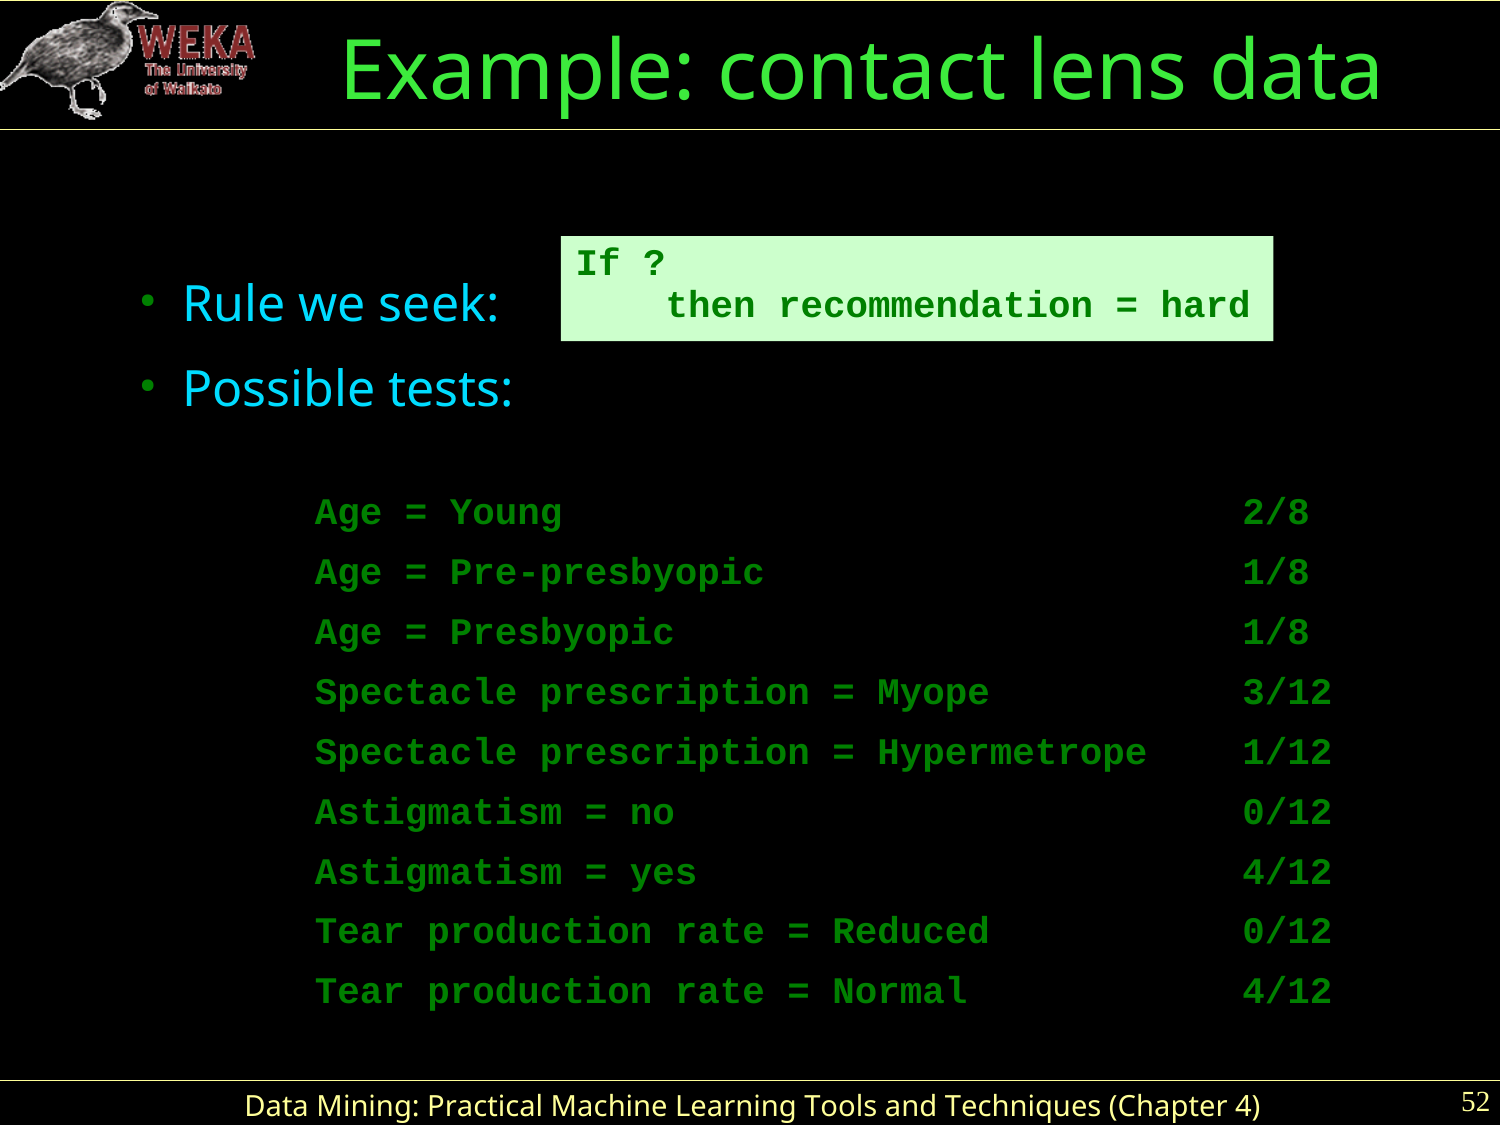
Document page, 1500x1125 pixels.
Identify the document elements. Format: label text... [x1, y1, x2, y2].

text_box 0/12 [1228, 906, 1388, 966]
text_box 4/12 [1228, 846, 1388, 906]
text_box 0/12 [1228, 786, 1388, 846]
text_box 1/12 [1228, 726, 1388, 786]
text_box If ? then recommendation = hard [560, 236, 1274, 342]
text_box 1/8 [1228, 606, 1388, 666]
text_box Tear production rate = Normal [299, 966, 1228, 1026]
text_box 2/8 [1228, 485, 1388, 546]
text_box Rule we seek: Possible tests: [124, 260, 1363, 936]
text_box Age = Young [299, 485, 1228, 546]
text_box 3/12 [1228, 666, 1388, 726]
text_box Spectacle prescription = Myope [299, 666, 1228, 726]
text_box Astigmatism = no [299, 786, 1228, 846]
text_box 4/12 [1228, 966, 1388, 1026]
text_box Astigmatism = yes [299, 846, 1228, 906]
text_box 1/8 [1228, 546, 1388, 606]
text_box Age = Presbyopic [299, 606, 1228, 666]
title Example: contact lens data [324, 0, 1500, 148]
text_box Tear production rate = Reduced [299, 906, 1228, 966]
text_box Age = Pre-presbyopic [299, 546, 1228, 606]
picture [0, 1, 266, 129]
text_box Spectacle prescription = Hypermetrope [299, 726, 1228, 786]
